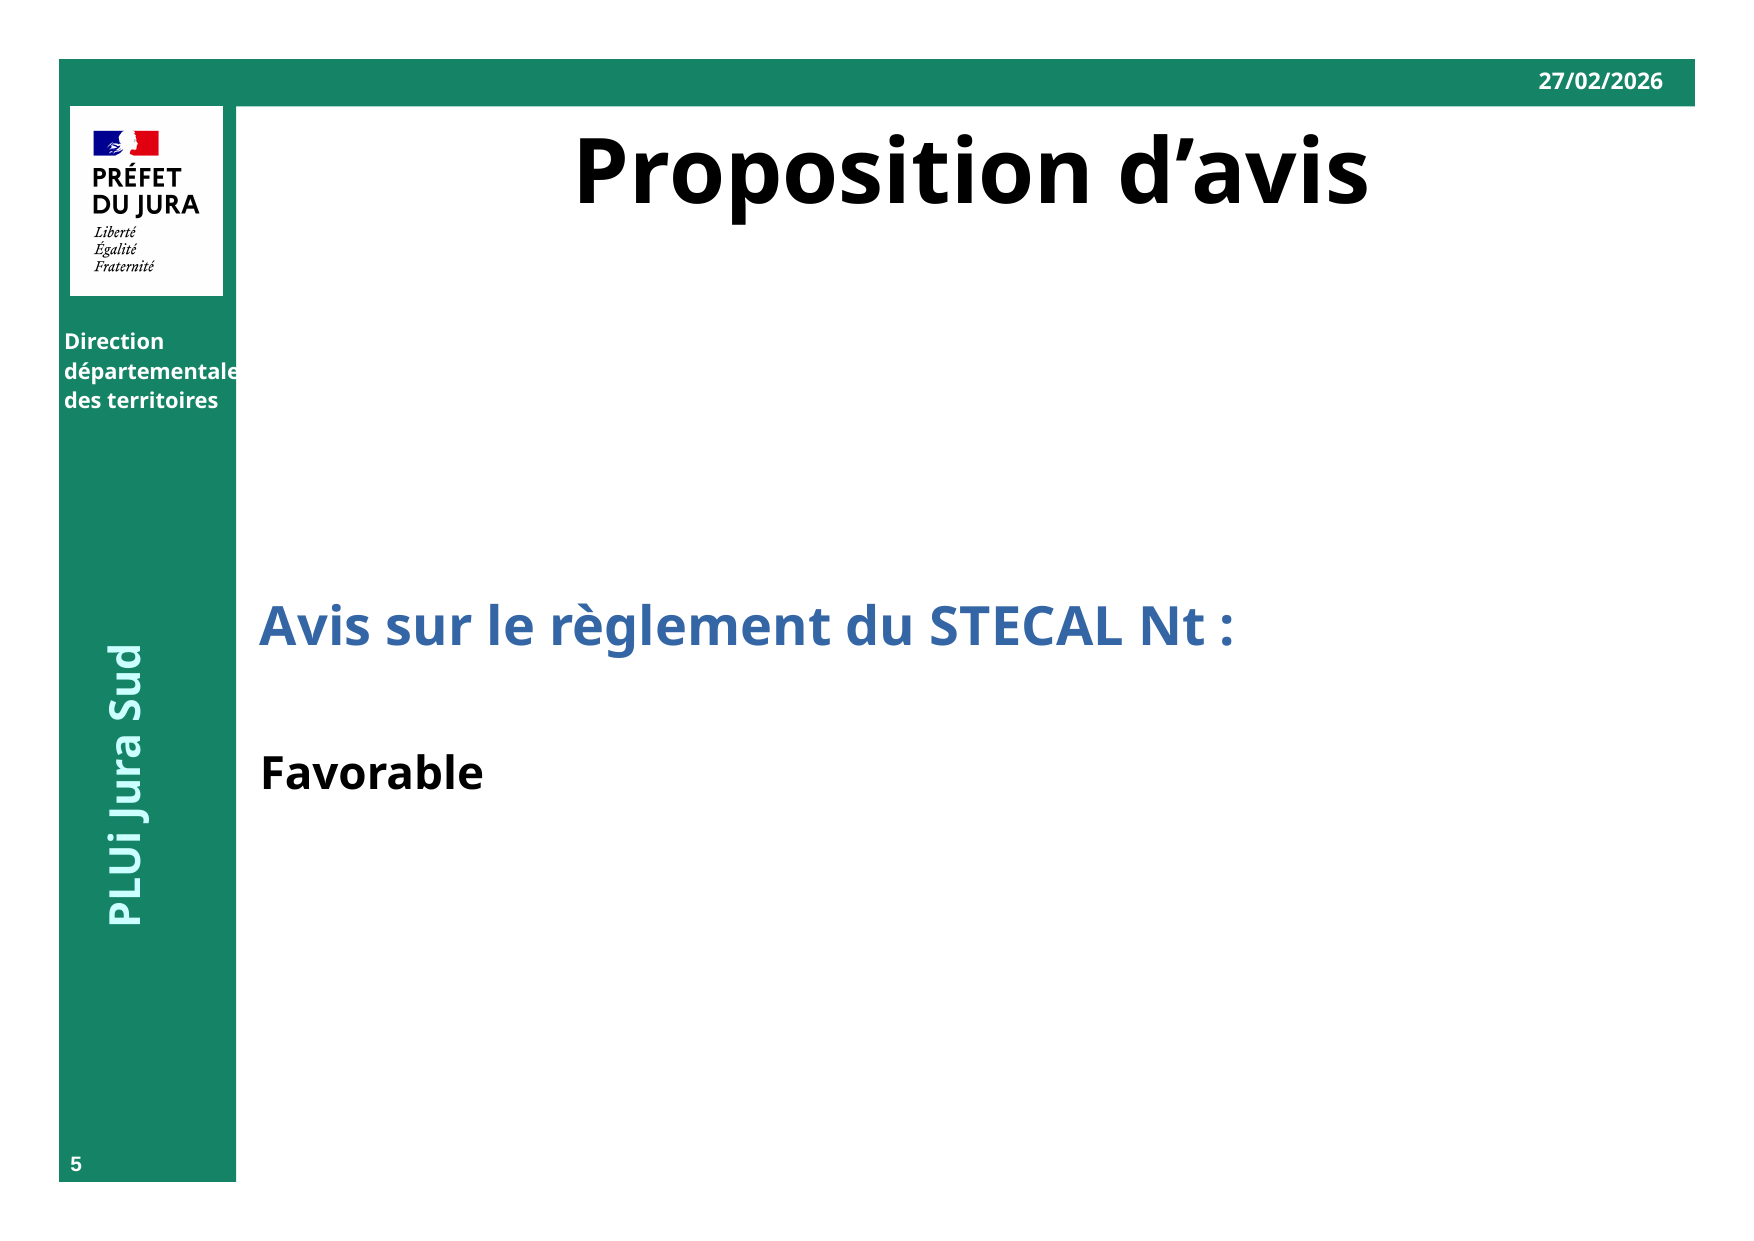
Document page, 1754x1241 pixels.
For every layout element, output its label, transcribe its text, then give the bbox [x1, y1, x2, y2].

title Avis sur le règlement du STECAL Nt : Favorable [259, 366, 1689, 1087]
title Proposition d’avis [271, 94, 1672, 242]
picture [70, 106, 223, 296]
